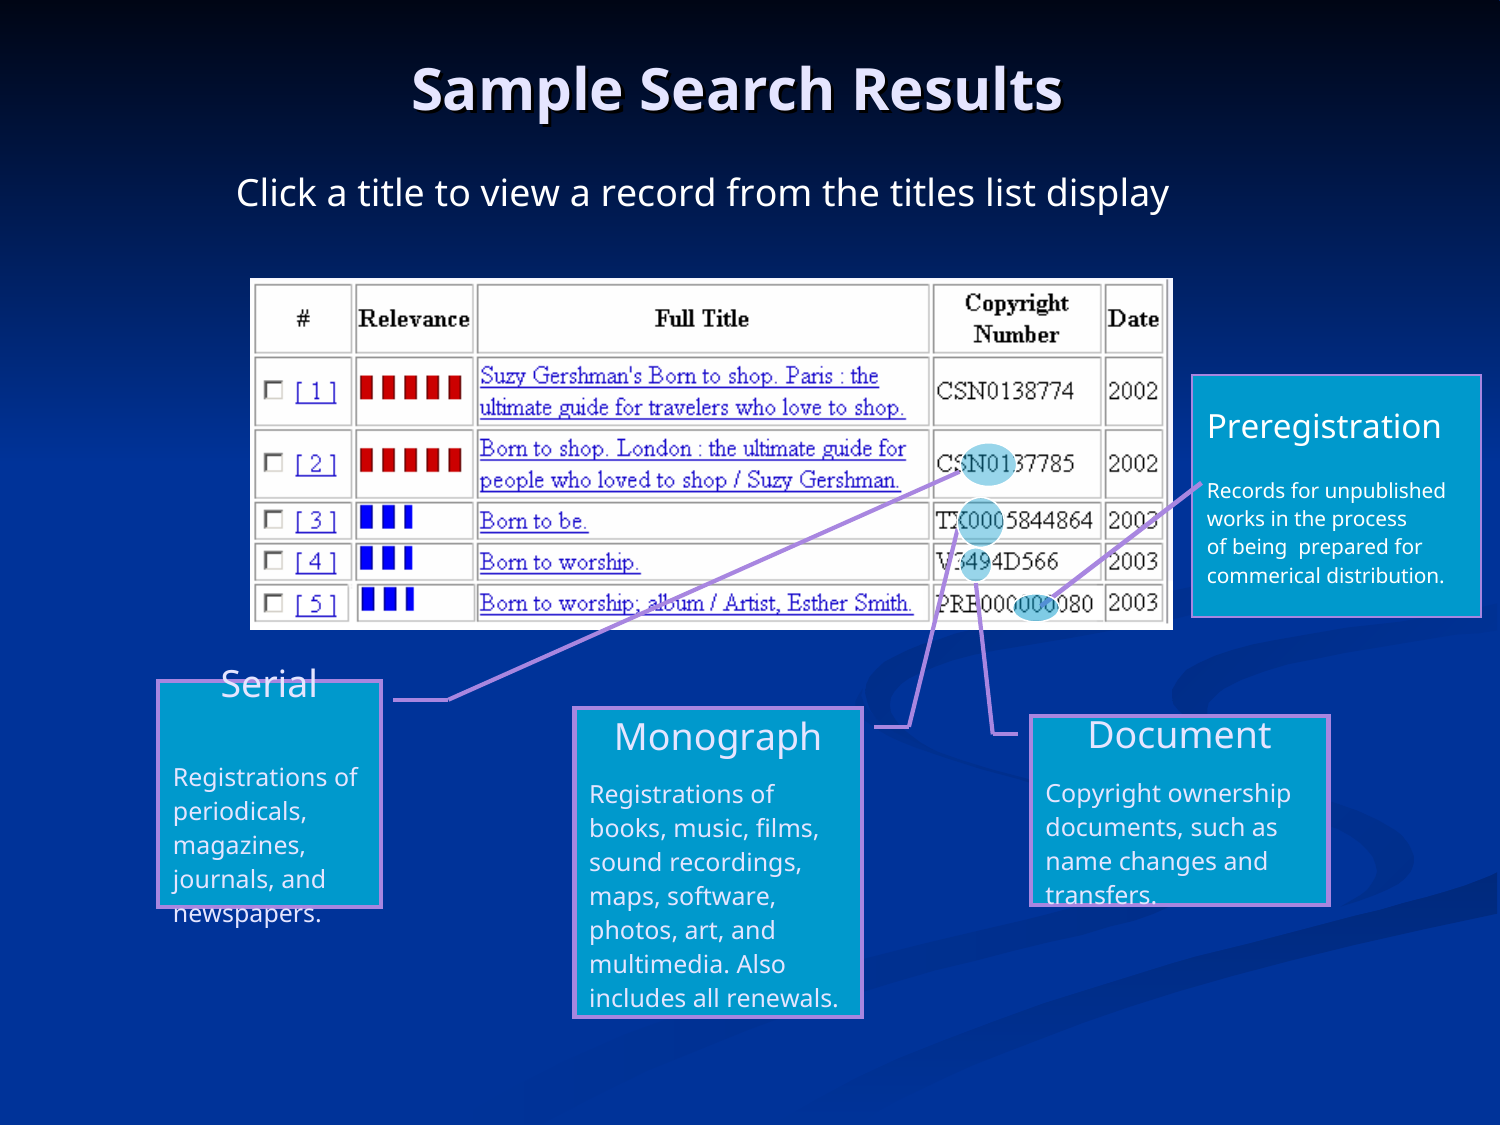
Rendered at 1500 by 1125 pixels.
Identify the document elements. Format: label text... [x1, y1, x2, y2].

text_box Click a title to view a record from the titles list display [221, 161, 1299, 224]
text_box [1012, 593, 1060, 622]
chart [250, 278, 1173, 630]
title Sample Search Results [316, 45, 1159, 131]
text_box Serial Registrations of periodicals, magazines, journals, and newspapers. [158, 681, 381, 907]
text_box Monograph Registrations of books, music, films, sound recordings, maps, software, photos, art, and multimedia. Also includes all renewals. [574, 708, 862, 1017]
text_box Document Copyright ownership documents, such as name changes and transfers. [1031, 716, 1328, 905]
text_box [960, 442, 1017, 487]
text_box Preregistration Records for unpublished works in the process of being prepared for commerical distribution. [1192, 374, 1482, 618]
text_box [957, 497, 1005, 583]
chart [933, 532, 980, 630]
